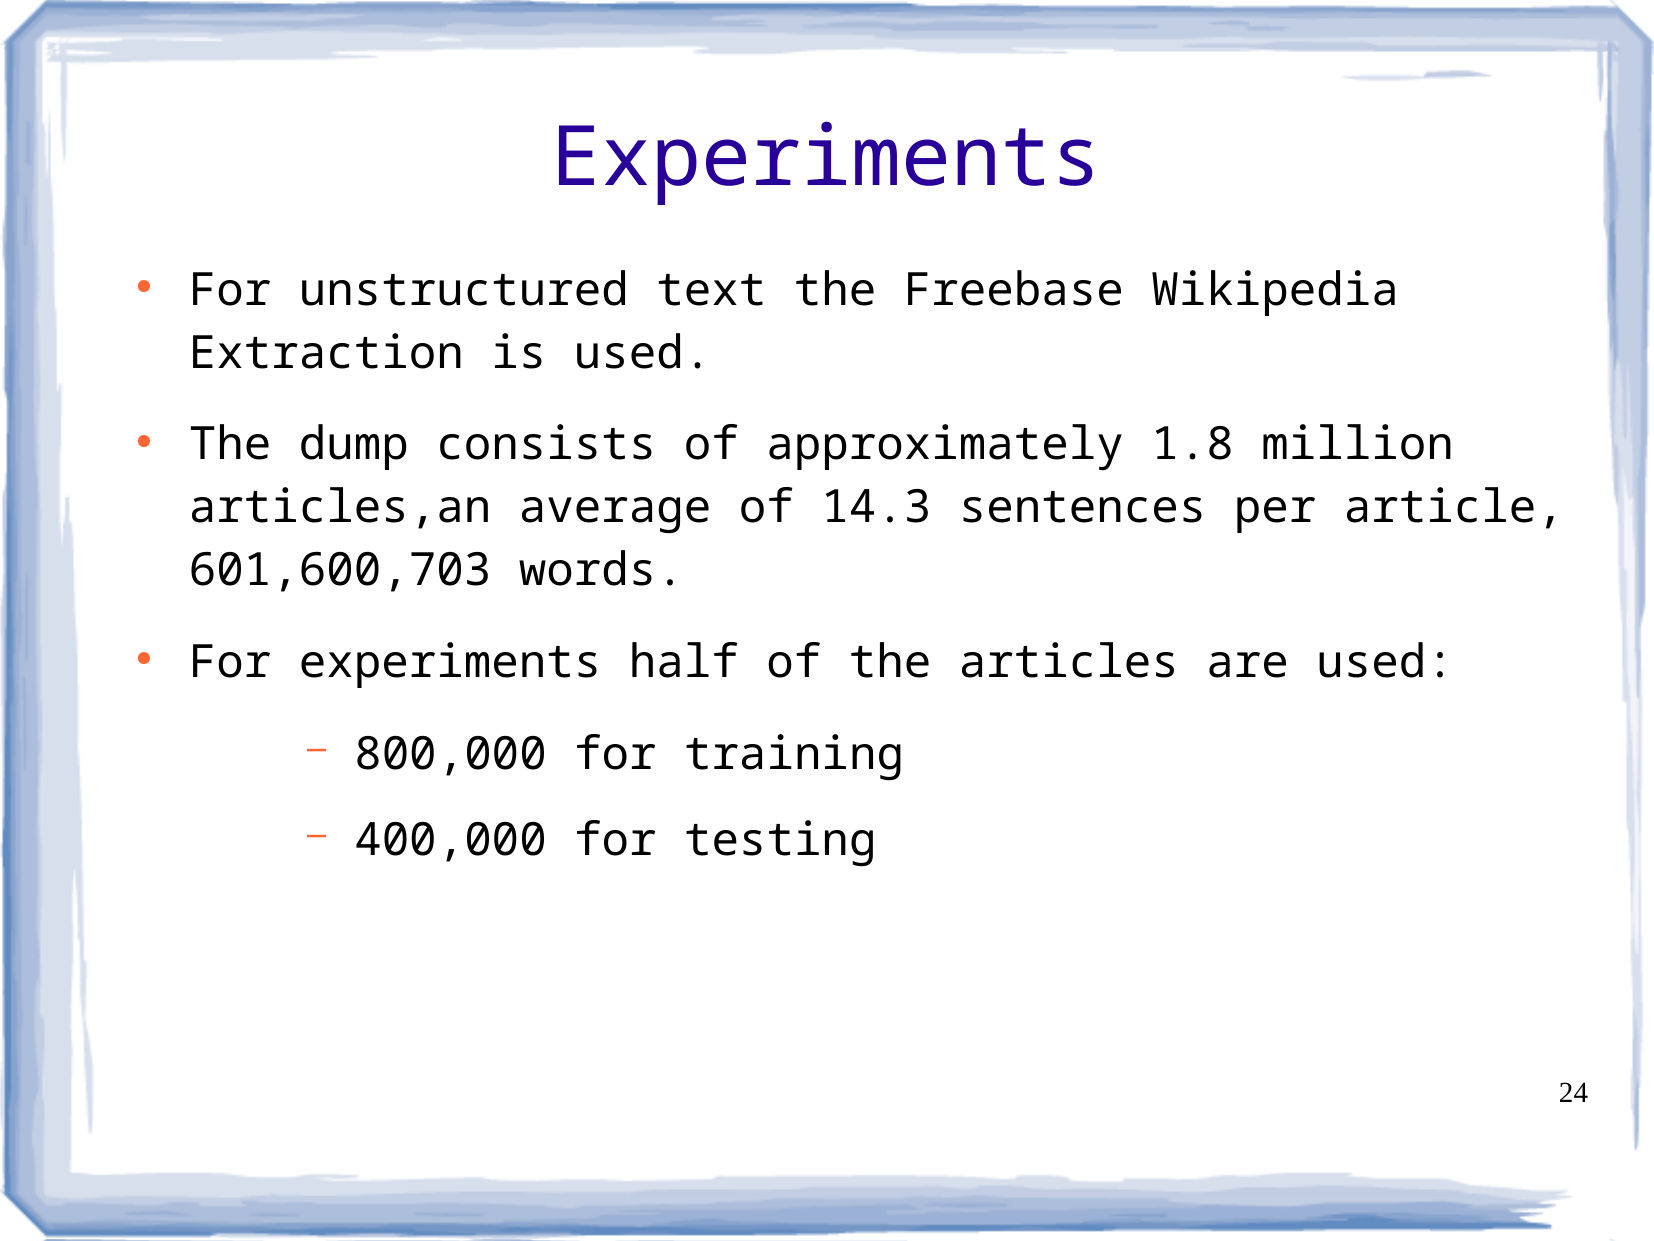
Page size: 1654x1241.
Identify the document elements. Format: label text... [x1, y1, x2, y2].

picture [0, 0, 1654, 1241]
title Experiments [82, 49, 1571, 257]
list For unstructured text the Freebase Wikipedia Extraction is used. The dump consists of approximately 1.8 million articles,an average of 14.3 sentences per article, 601,600,703 words. For experiments half of the articles are used: 800,000 for training 400,000 for testing [118, 256, 1571, 1045]
